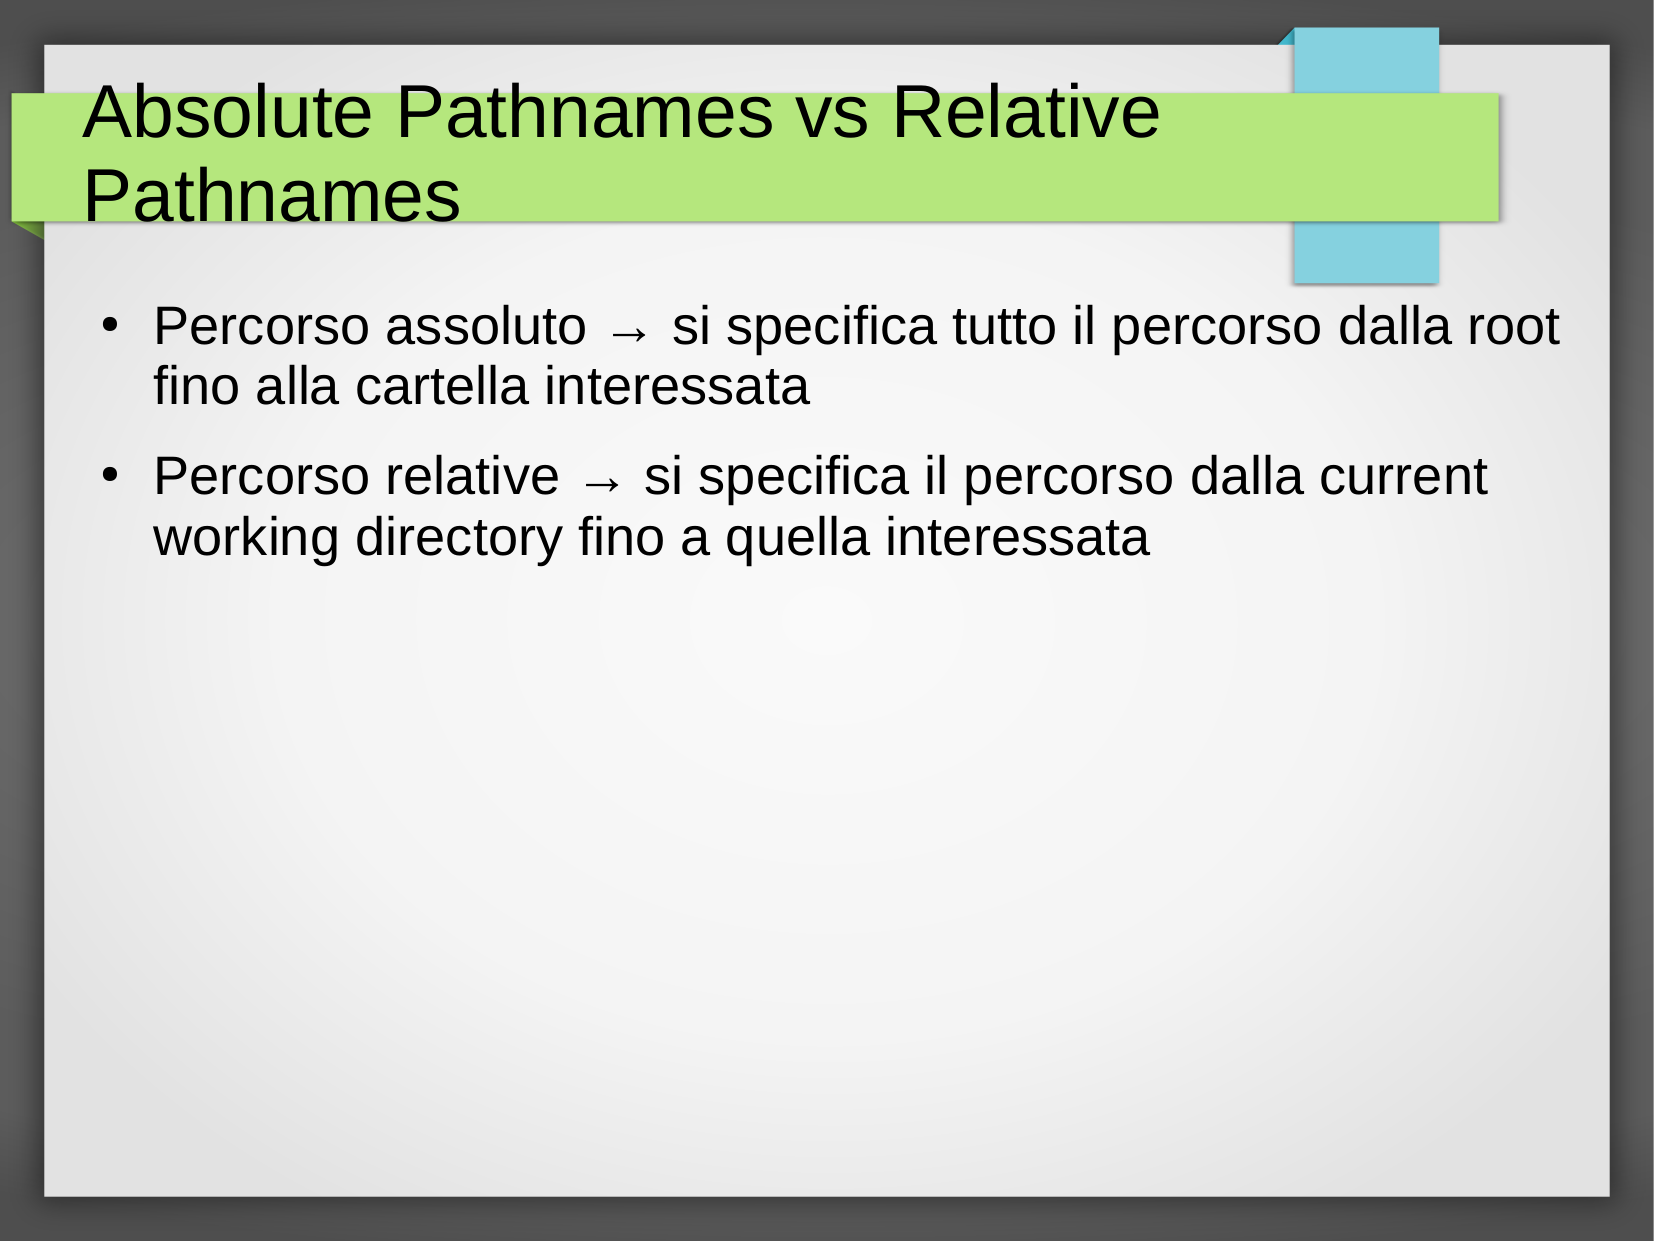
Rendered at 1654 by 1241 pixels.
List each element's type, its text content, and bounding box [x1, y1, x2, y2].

picture [0, 0, 1654, 1241]
title Absolute Pathnames vs Relative Pathnames [82, 69, 1264, 238]
list Percorso assoluto → si specifica tutto il percorso dalla root fino alla cartella interessata Percorso relative → si specifica il percorso dalla current working directory fino a quella interessata [82, 295, 1571, 1015]
